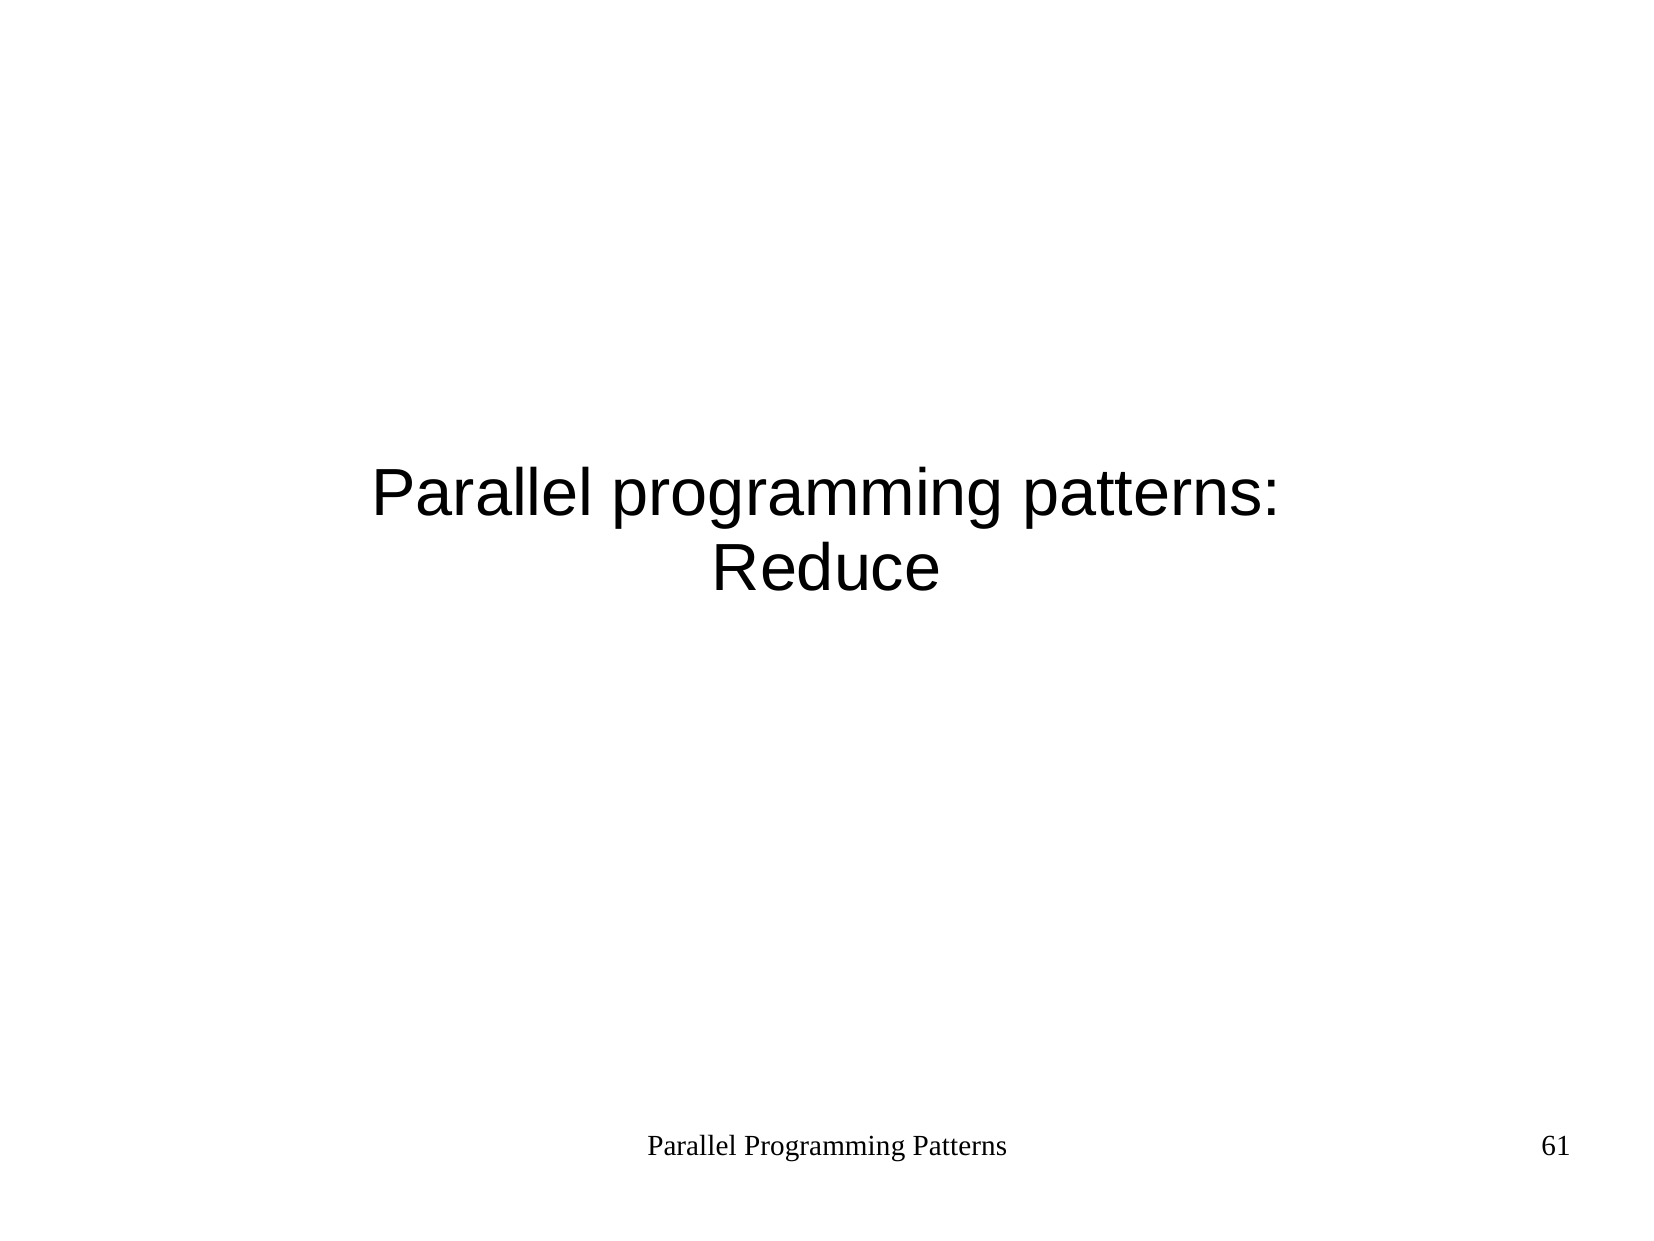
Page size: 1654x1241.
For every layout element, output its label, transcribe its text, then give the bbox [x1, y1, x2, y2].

subtitle Parallel programming patterns: Reduce [82, 49, 1571, 1010]
